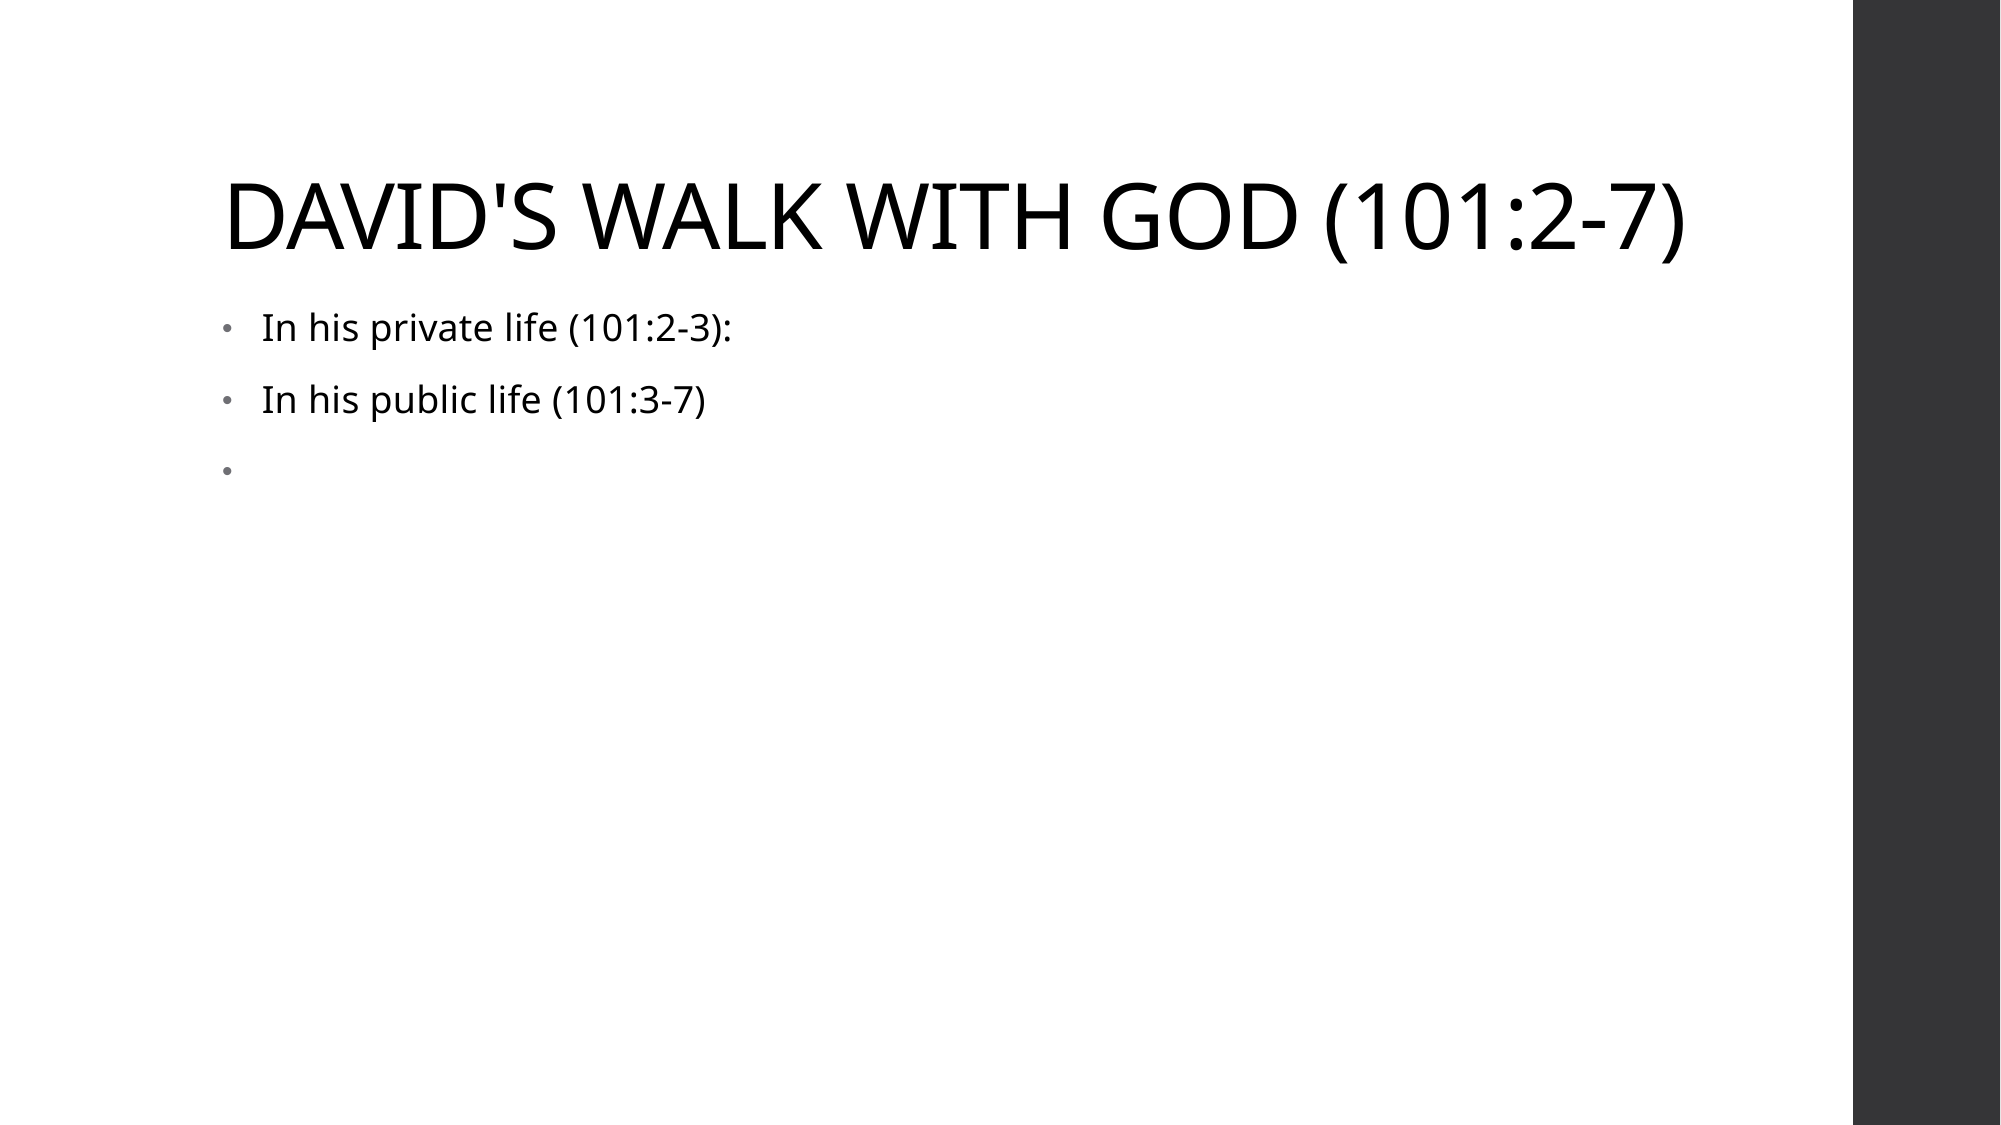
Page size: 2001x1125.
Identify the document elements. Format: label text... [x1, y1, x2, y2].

list In his private life (101:2-3): In his public life (101:3-7) [206, 299, 1617, 1014]
title DAVID'S WALK WITH GOD (101:2-7) [206, 60, 1797, 278]
